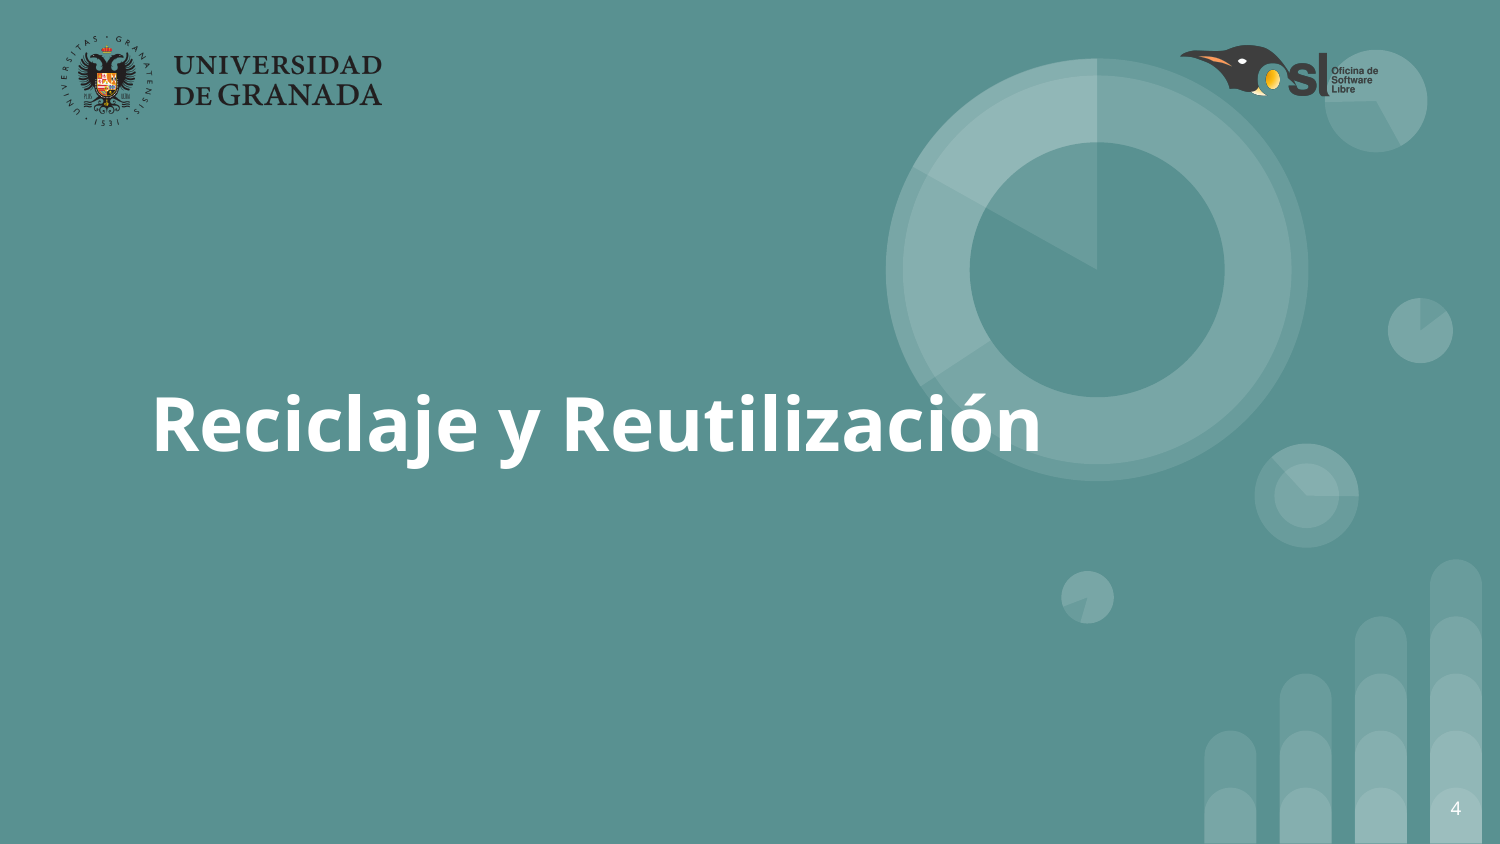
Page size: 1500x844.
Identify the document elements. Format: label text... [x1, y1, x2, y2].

title Reciclaje y Reutilización [135, 268, 1264, 576]
picture [1176, 25, 1404, 115]
picture [61, 36, 382, 126]
slide_number <número> [1386, 777, 1477, 842]
